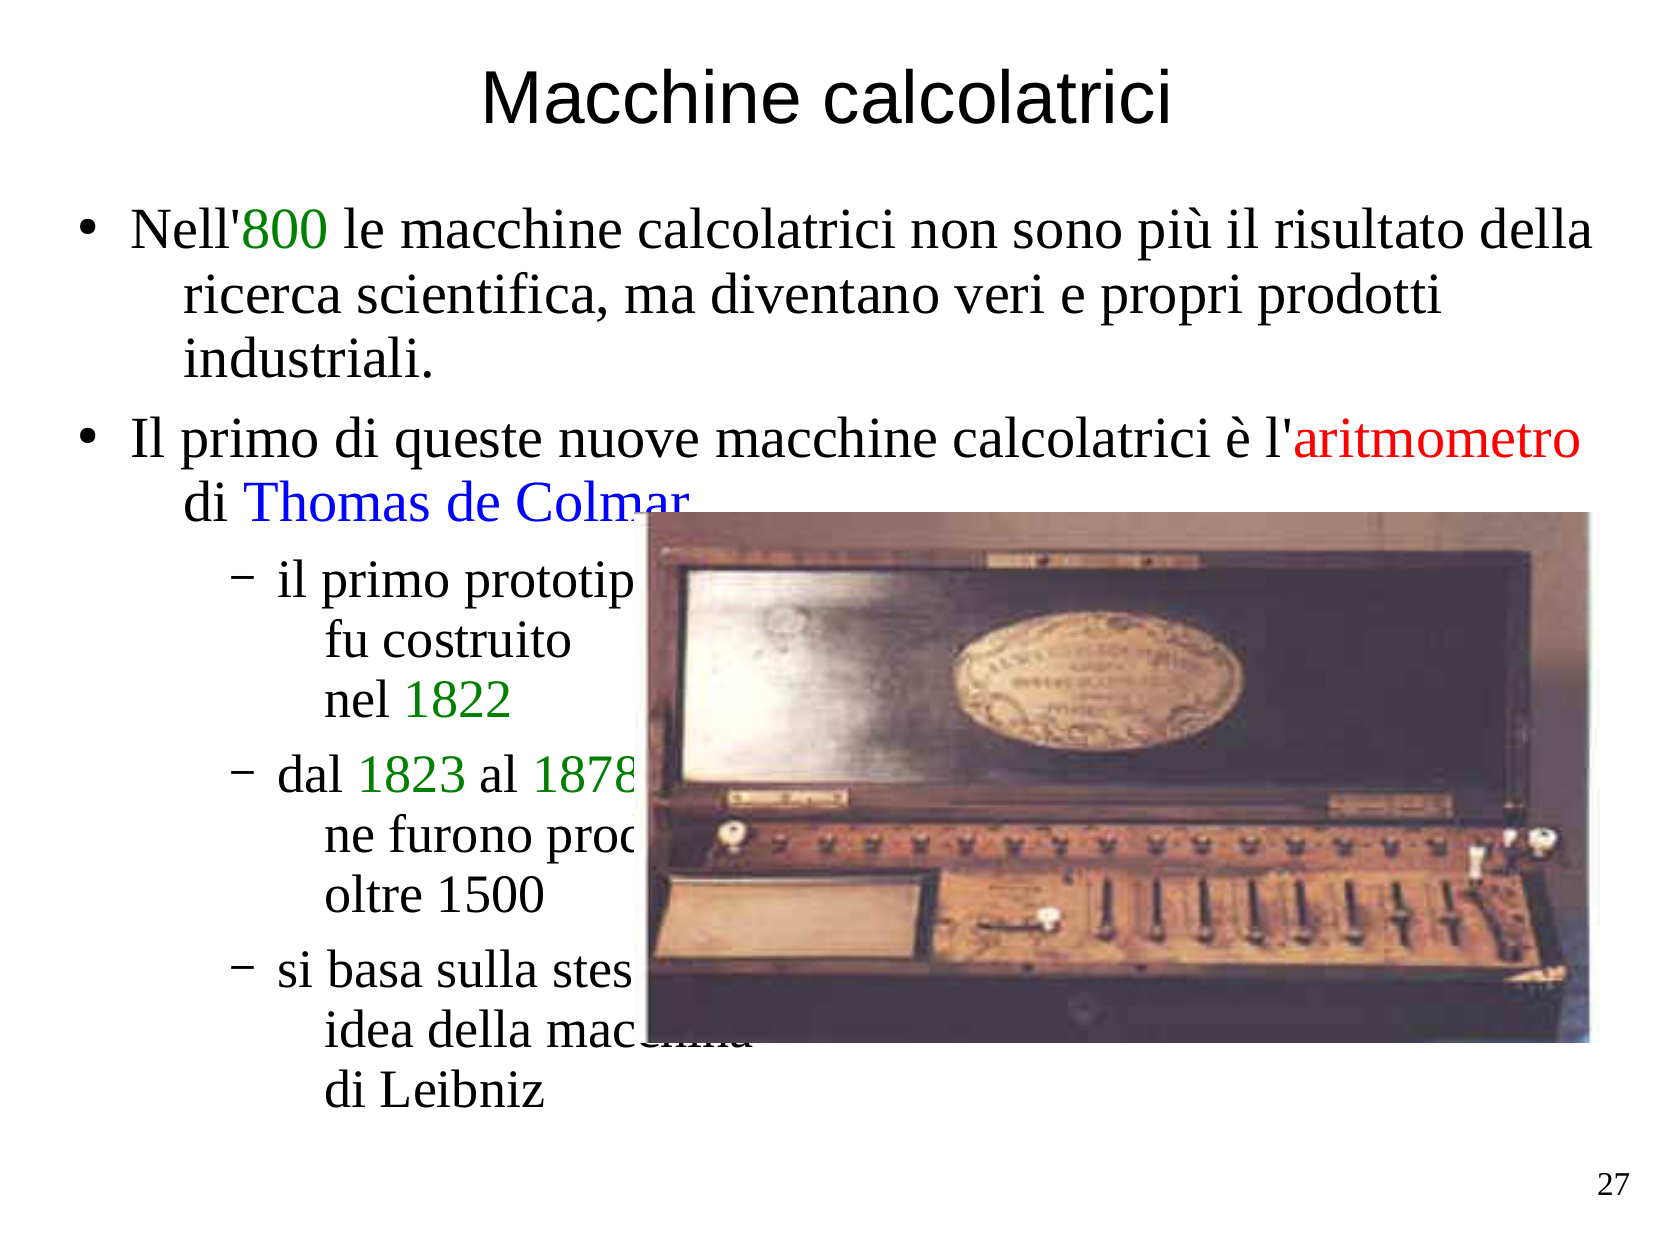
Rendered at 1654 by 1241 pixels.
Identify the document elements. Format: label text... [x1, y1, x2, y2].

picture [634, 512, 1600, 1043]
list Nell'800 le macchine calcolatrici non sono più il risultato della ricerca scientifica, ma diventano veri e propri prodotti industriali. Il primo di queste nuove macchine calcolatrici è l'aritmometro di Thomas de Colmar il primo prototipo fu costruito nel 1822 dal 1823 al 1878 ne furono prodotti oltre 1500 si basa sulla stessa idea della macchina di Leibniz [42, 196, 1612, 1187]
title Macchine calcolatrici [37, 30, 1617, 166]
